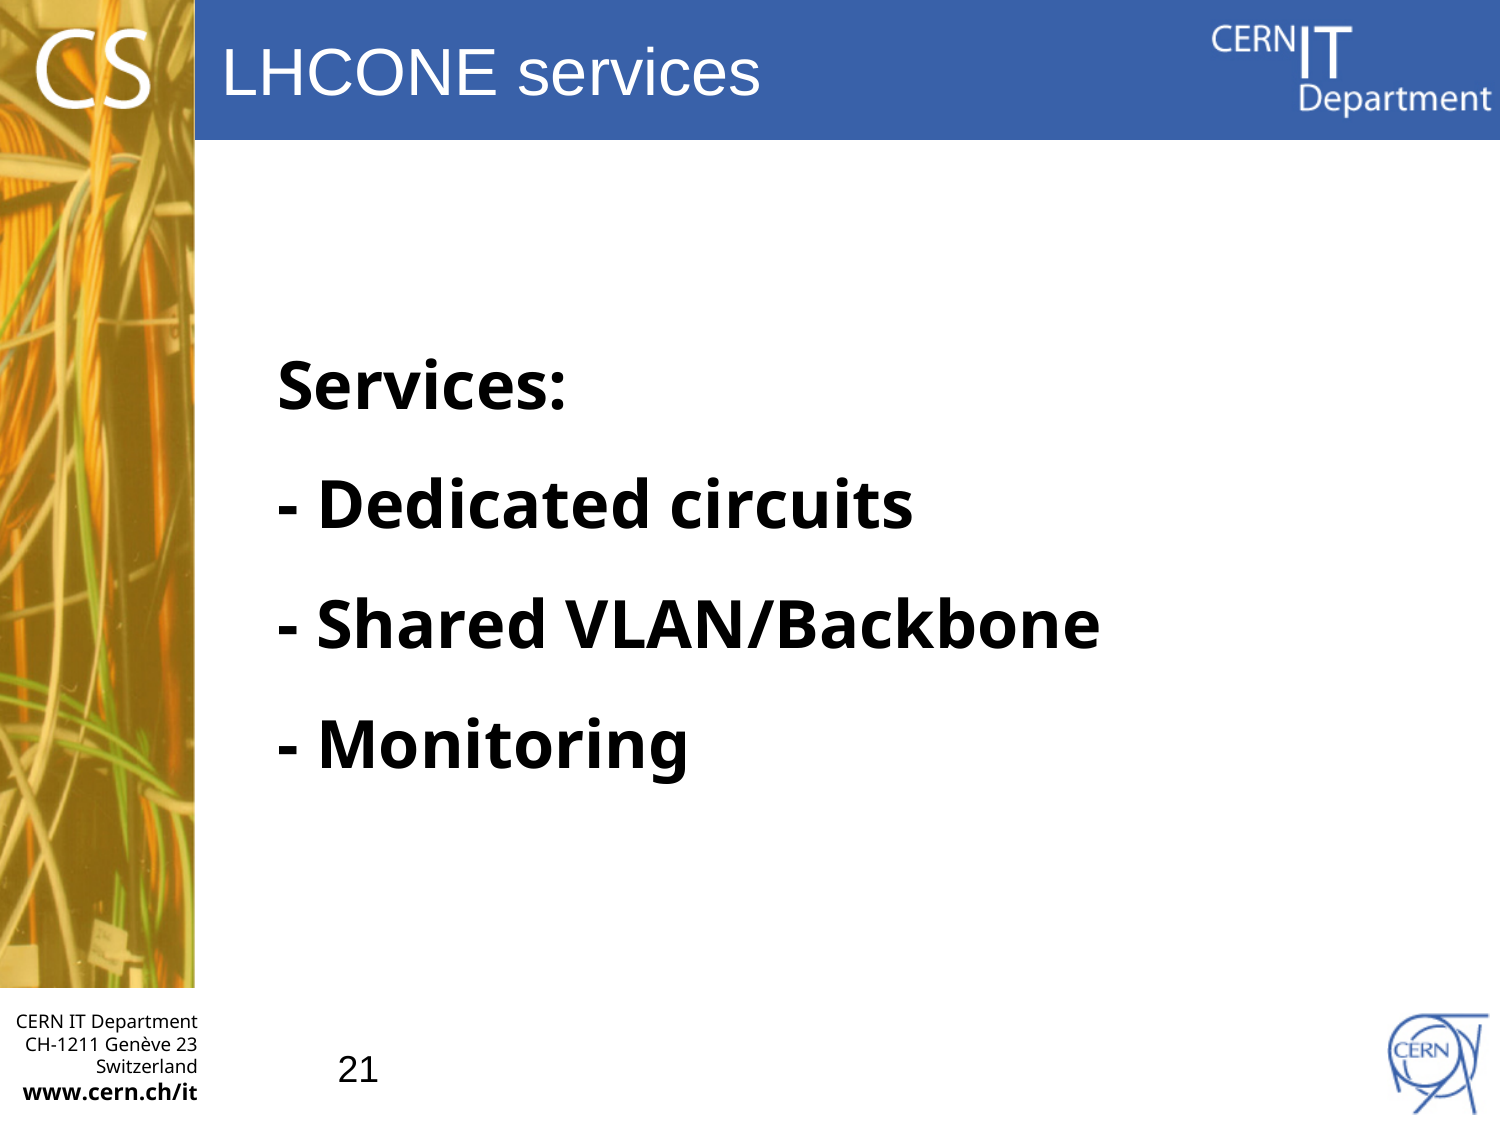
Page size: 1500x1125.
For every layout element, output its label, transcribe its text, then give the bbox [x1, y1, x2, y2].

text_box Services: - Dedicated circuits - Shared VLAN/Backbone - Monitoring [262, 294, 1429, 790]
picture [1307, 0, 1500, 140]
picture [0, 0, 206, 988]
picture [1387, 1012, 1490, 1115]
title LHCONE services [206, 0, 1307, 157]
